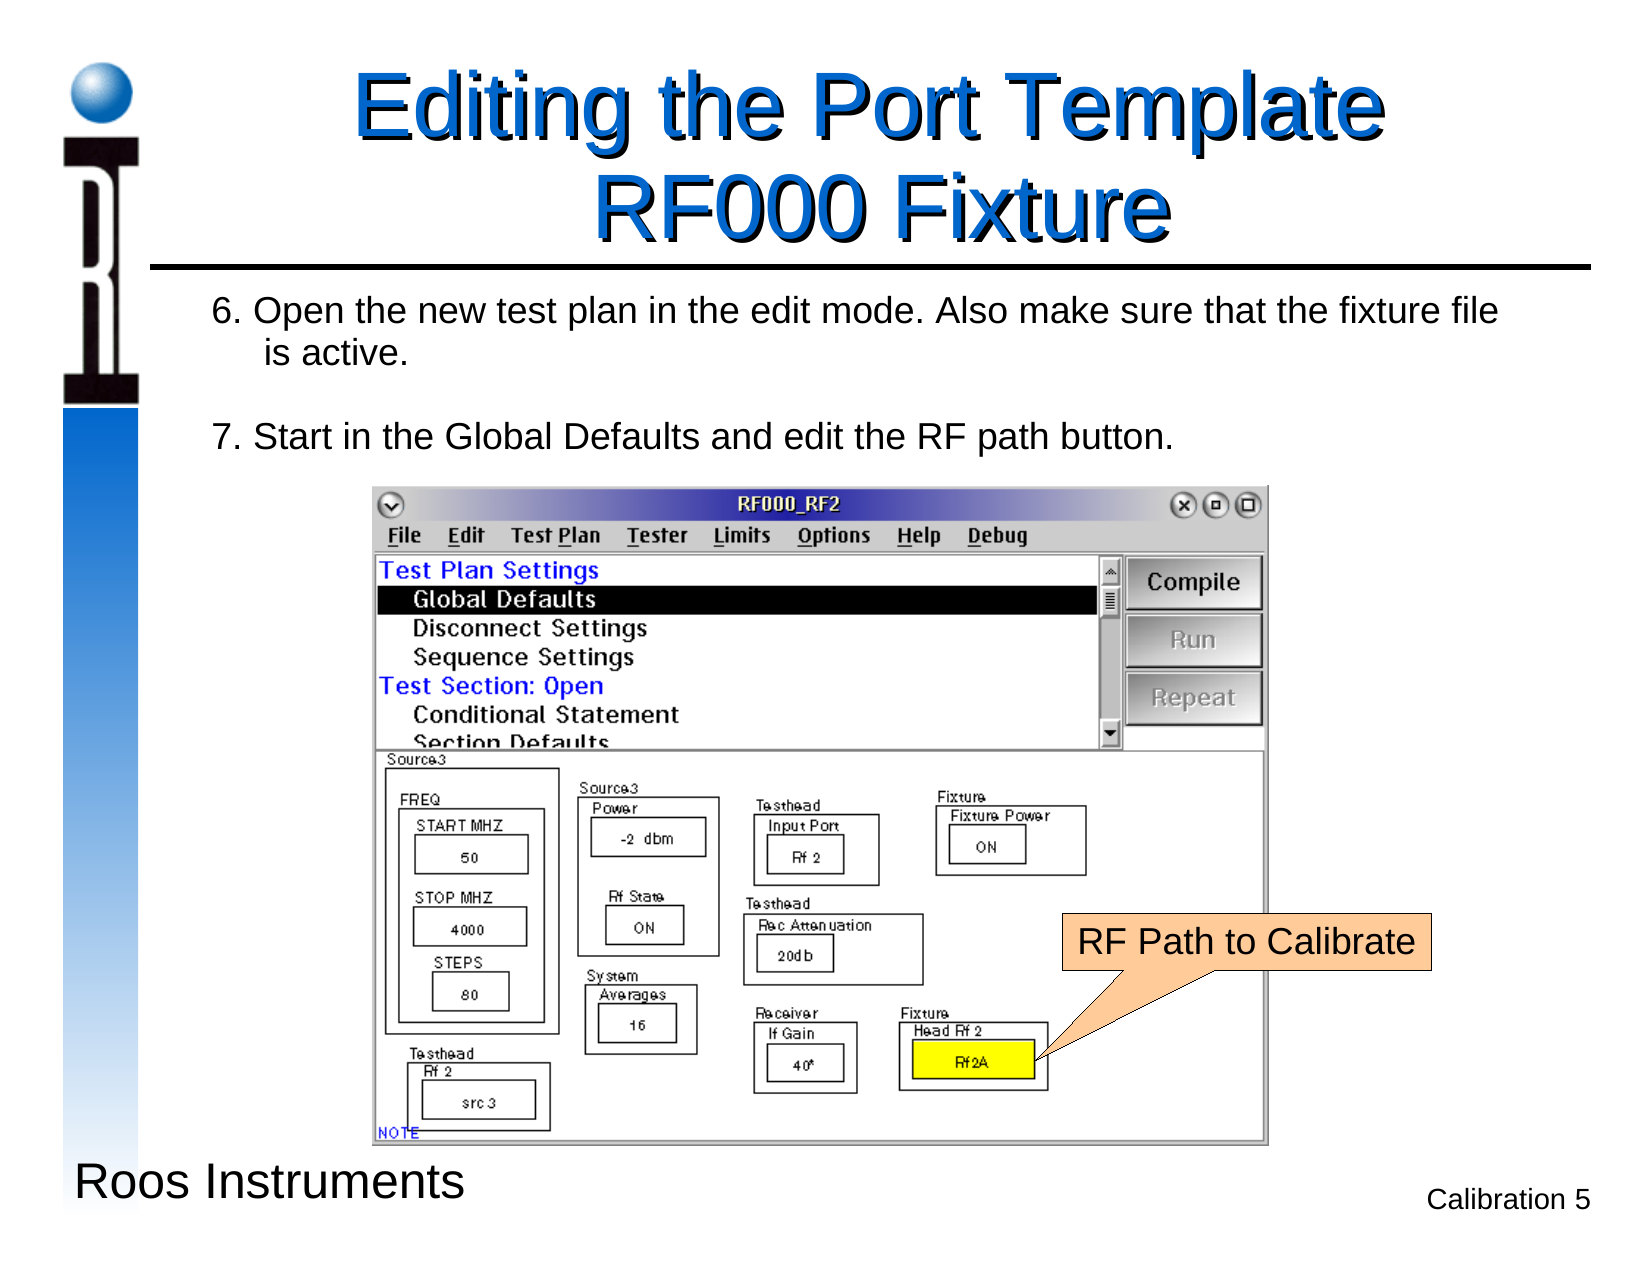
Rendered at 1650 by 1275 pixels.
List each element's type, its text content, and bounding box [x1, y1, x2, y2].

text_box 6. Open the new test plan in the edit mode. Also make sure that the fixture file is active. 7. Start in the Global Defaults and edit the RF path button. [196, 281, 1519, 633]
picture [372, 485, 1269, 1146]
title Editing the Port Template RF000 Fixture [147, 53, 1591, 259]
text_box RF Path to Calibrate [1035, 913, 1432, 1061]
picture [59, 59, 144, 411]
